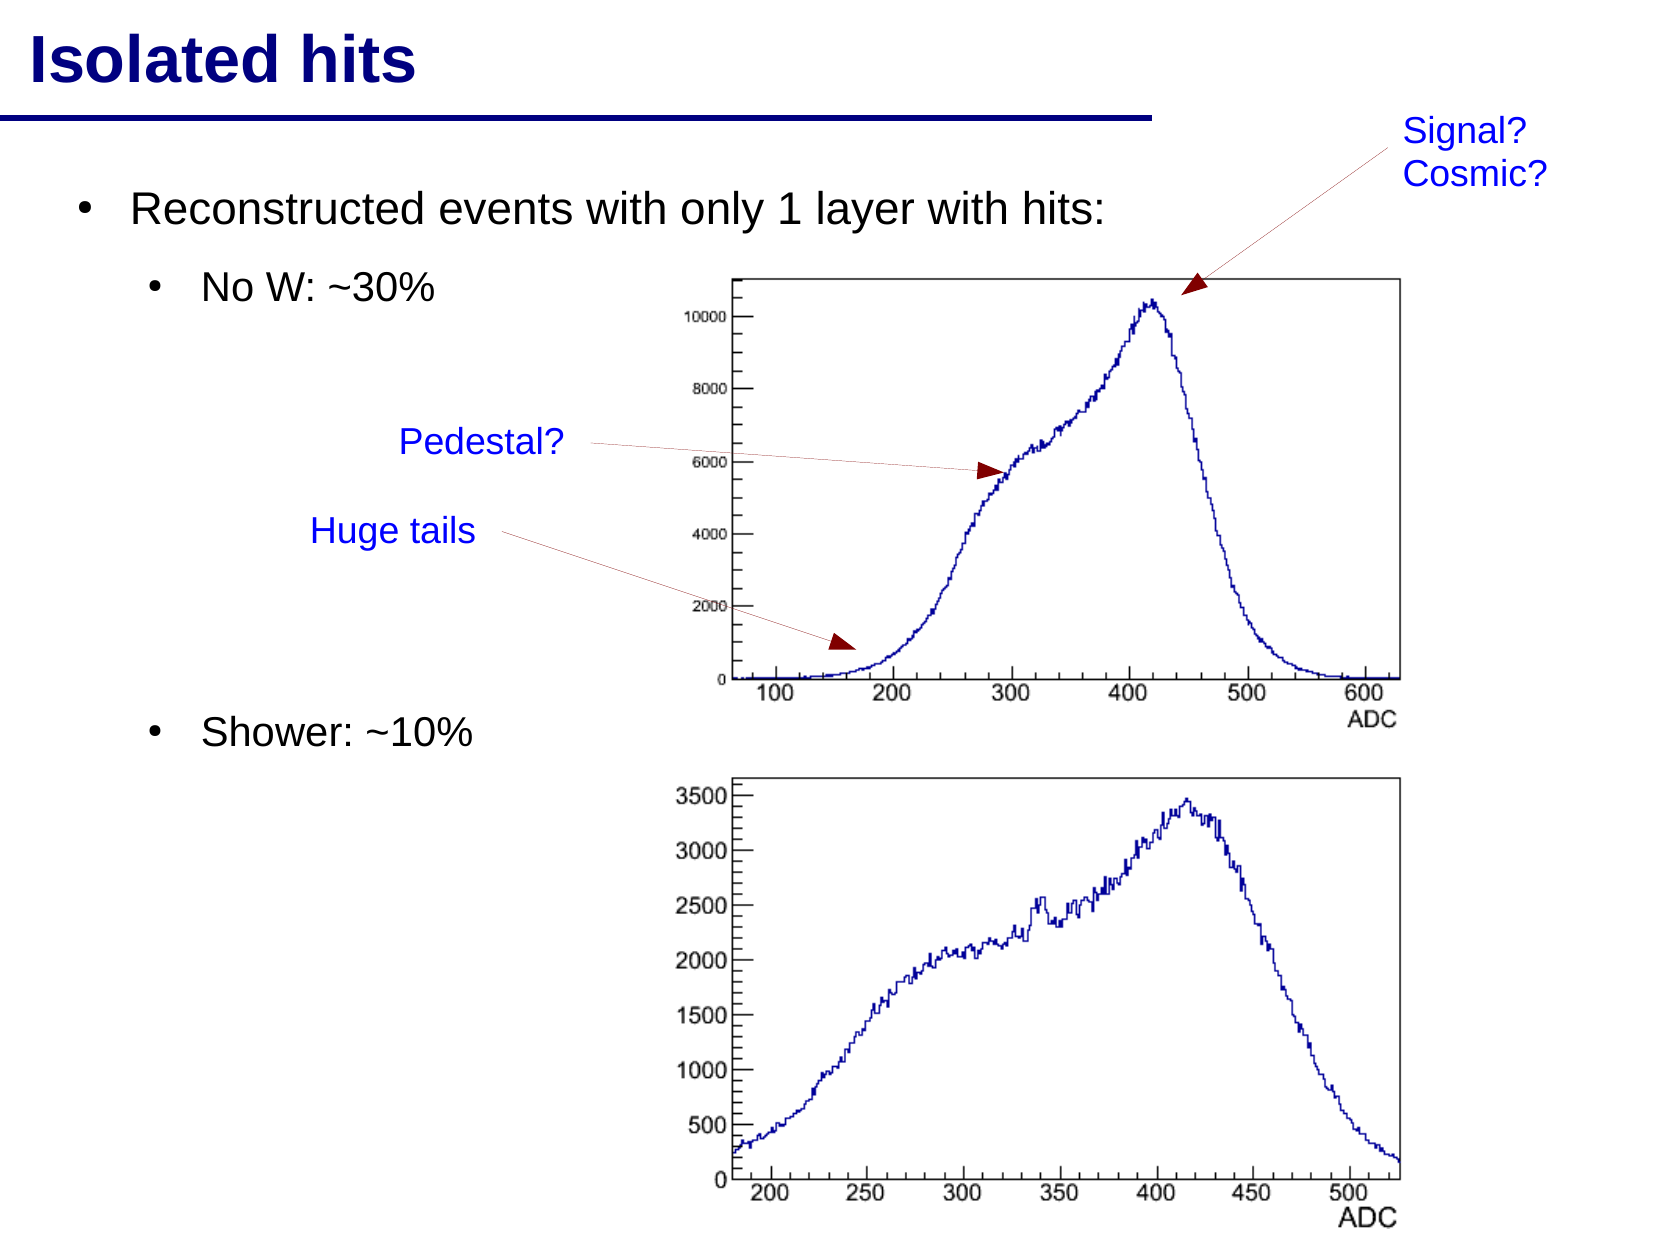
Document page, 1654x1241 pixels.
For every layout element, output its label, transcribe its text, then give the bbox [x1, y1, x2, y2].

text_box Huge tails [295, 501, 532, 559]
picture [649, 1002, 1484, 1229]
title Isolated hits [29, 0, 1625, 119]
text_box Signal? Cosmic? [1387, 102, 1565, 202]
list Reconstructed events with only 1 layer with hits: No W: ~30% Shower: ~10% [59, 183, 1548, 1002]
text_box Pedestal? [383, 413, 591, 471]
